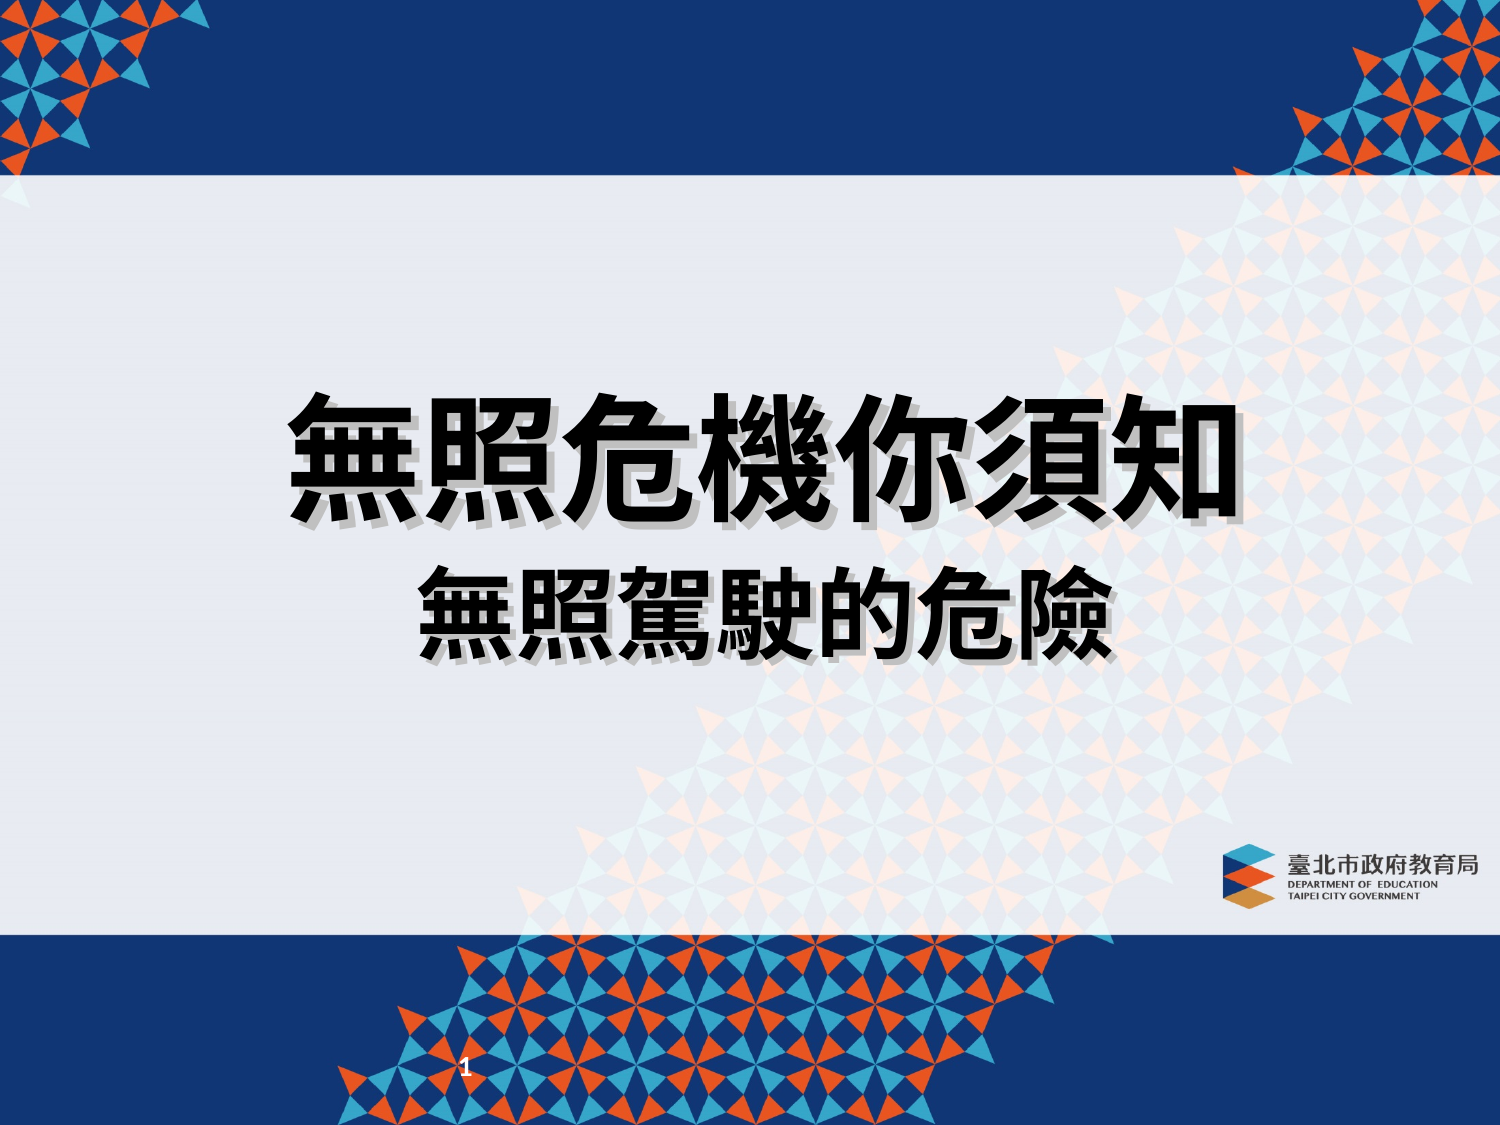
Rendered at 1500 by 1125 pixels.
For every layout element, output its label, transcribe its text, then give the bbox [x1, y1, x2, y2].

text_box 無照危機你須知 無照駕駛的危險 [64, 184, 1454, 681]
text_box 1 [442, 1035, 781, 1095]
